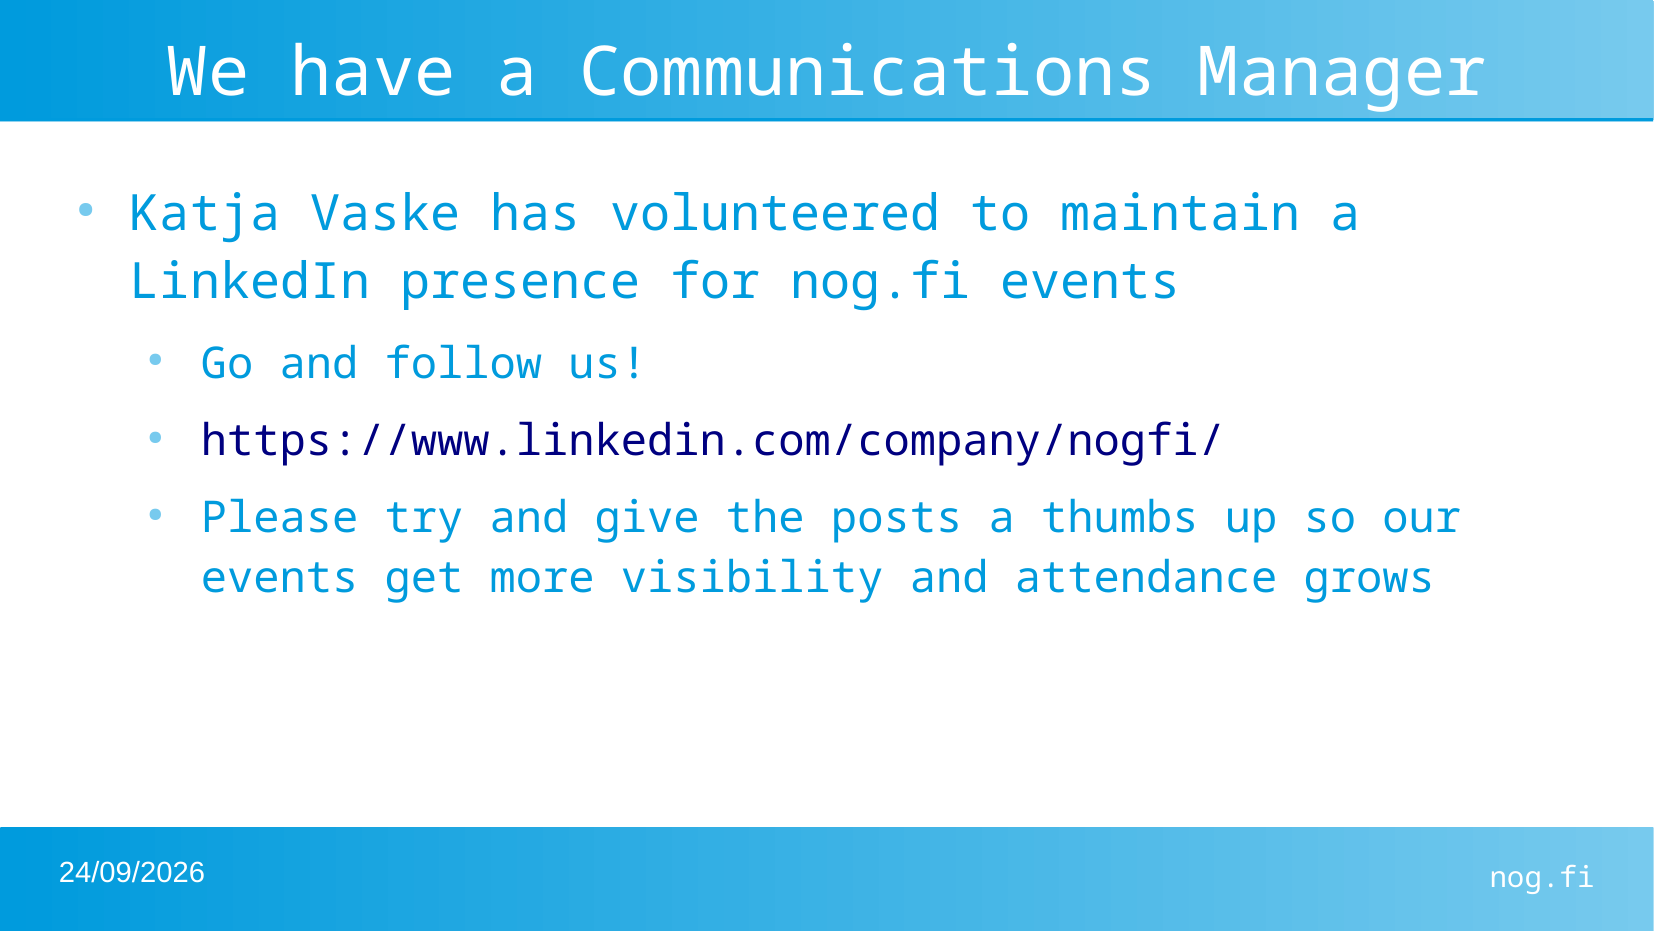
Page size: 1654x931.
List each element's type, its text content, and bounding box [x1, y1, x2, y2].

title We have a Communications Manager [59, 26, 1595, 112]
list Katja Vaske has volunteered to maintain a LinkedIn presence for nog.fi events Go and follow us! https://www.linkedin.com/company/nogfi/ Please try and give the posts a thumbs up so our events get more visibility and attendance grows [59, 177, 1595, 768]
